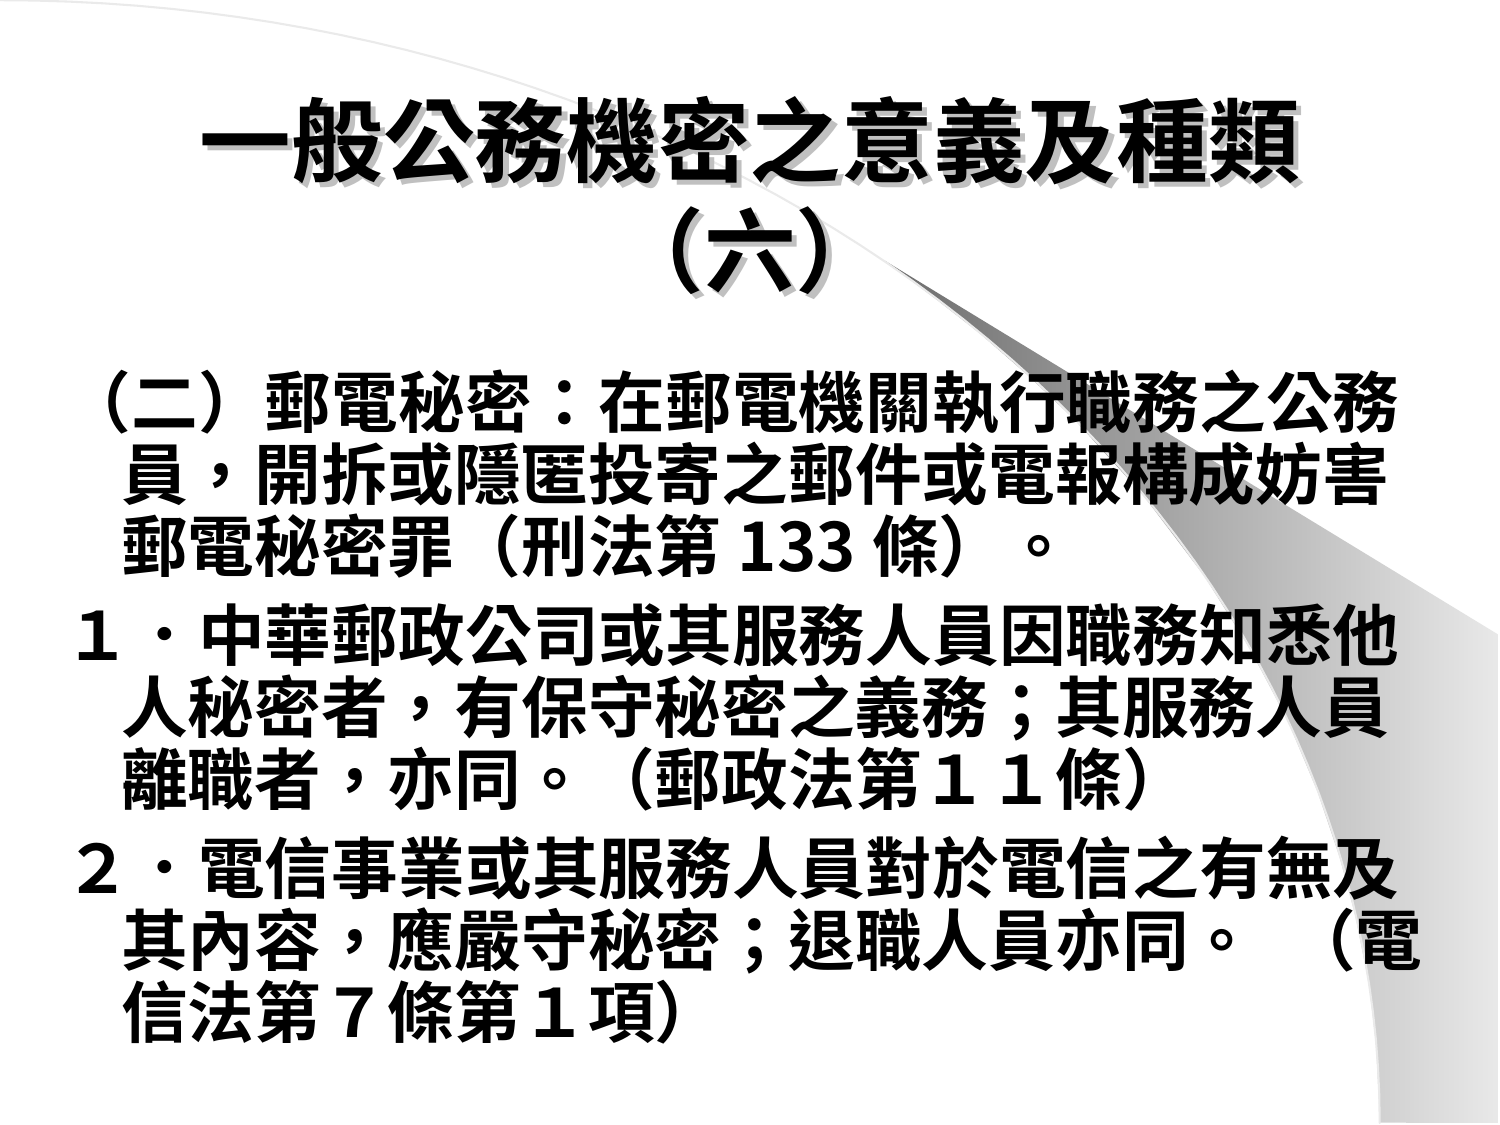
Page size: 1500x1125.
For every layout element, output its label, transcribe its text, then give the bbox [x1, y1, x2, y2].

title 一般公務機密之意義及種類（六） [112, 99, 1388, 288]
list （二）郵電秘密：在郵電機關執行職務之公務員，開拆或隱匿投寄之郵件或電報構成妨害郵電秘密罪（刑法第133條）。 １．中華郵政公司或其服務人員因職務知悉他人秘密者，有保守秘密之義務；其服務人員離職者，亦同。（郵政法第１１條） ２．電信事業或其服務人員對於電信之有無及其內容，應嚴守秘密；退職人員亦同。 （電信法第７條第１項） [50, 362, 1450, 1075]
